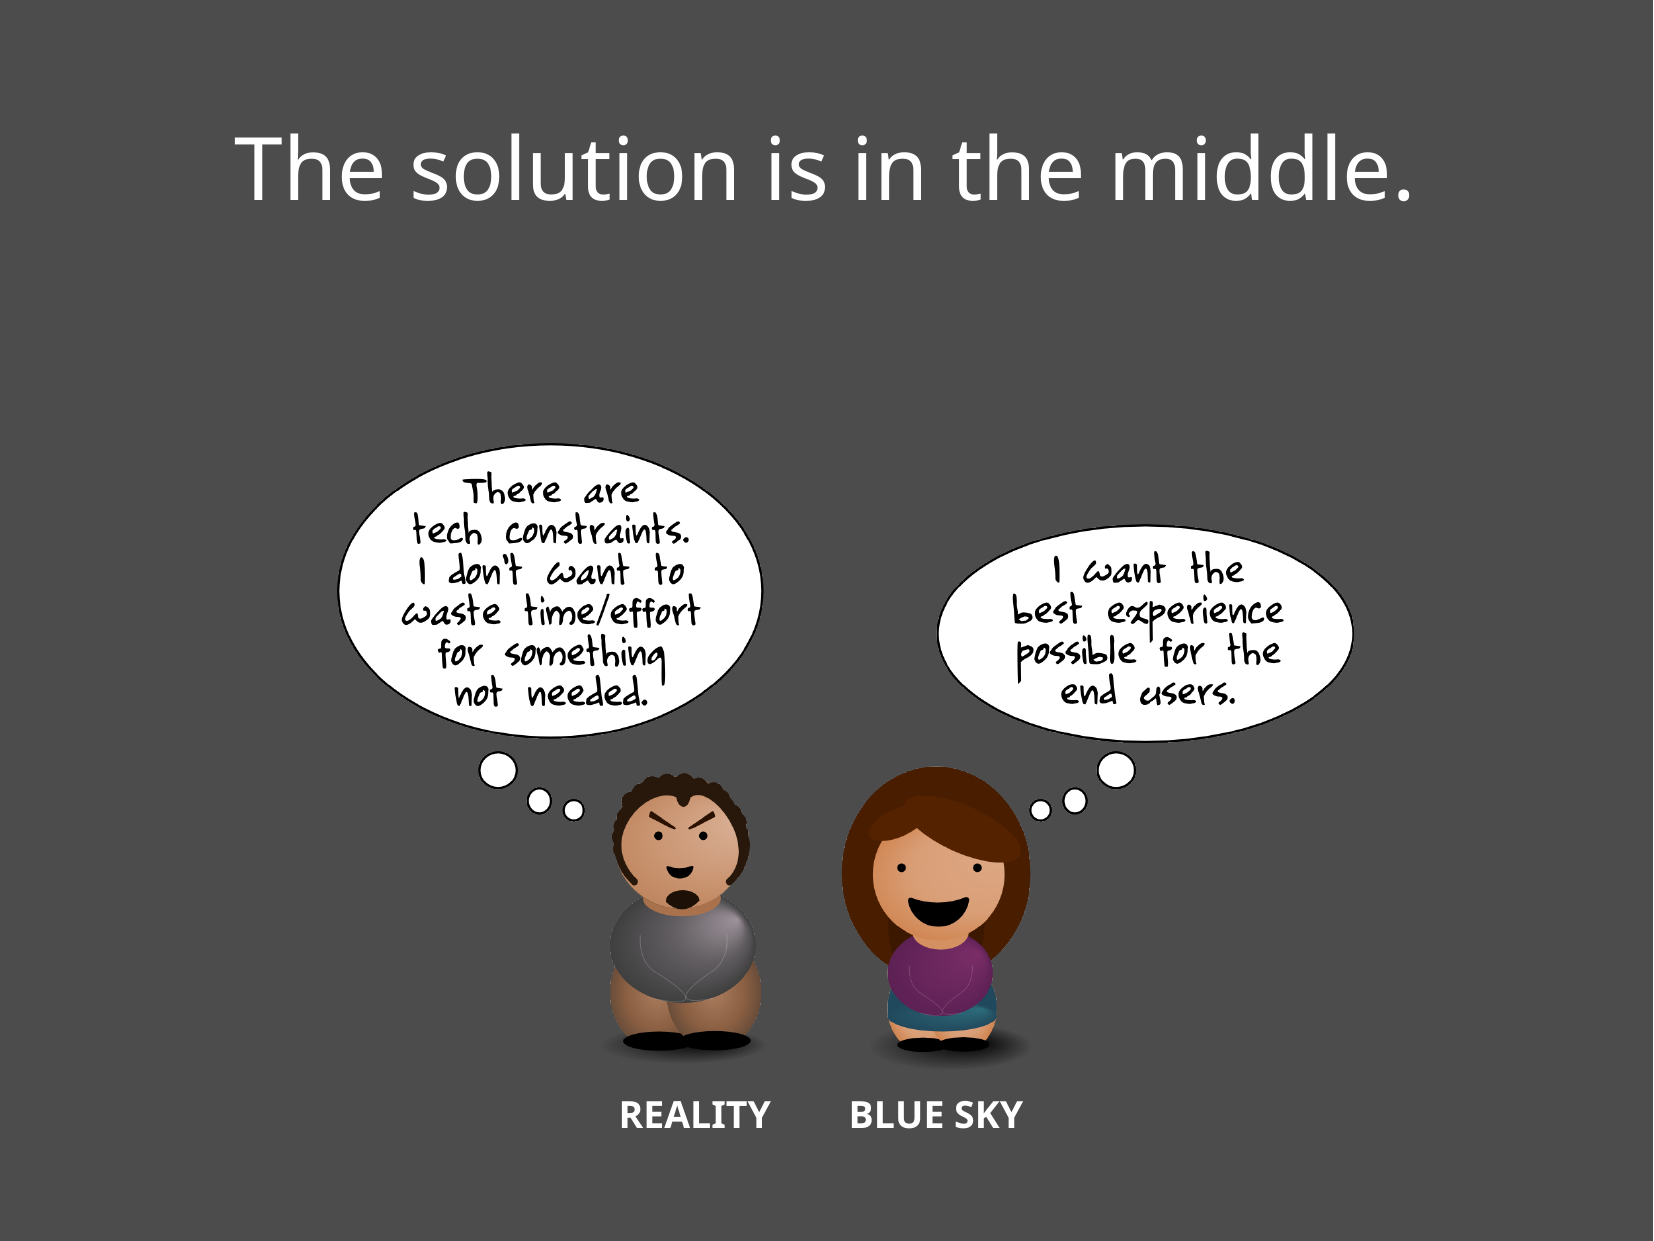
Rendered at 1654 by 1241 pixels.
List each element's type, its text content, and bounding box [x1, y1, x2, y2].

title REALITY [618, 1087, 848, 1148]
title The solution is in the middle. [37, 71, 1613, 279]
title BLUE SKY [848, 1087, 1184, 1148]
picture [337, 443, 1354, 1070]
